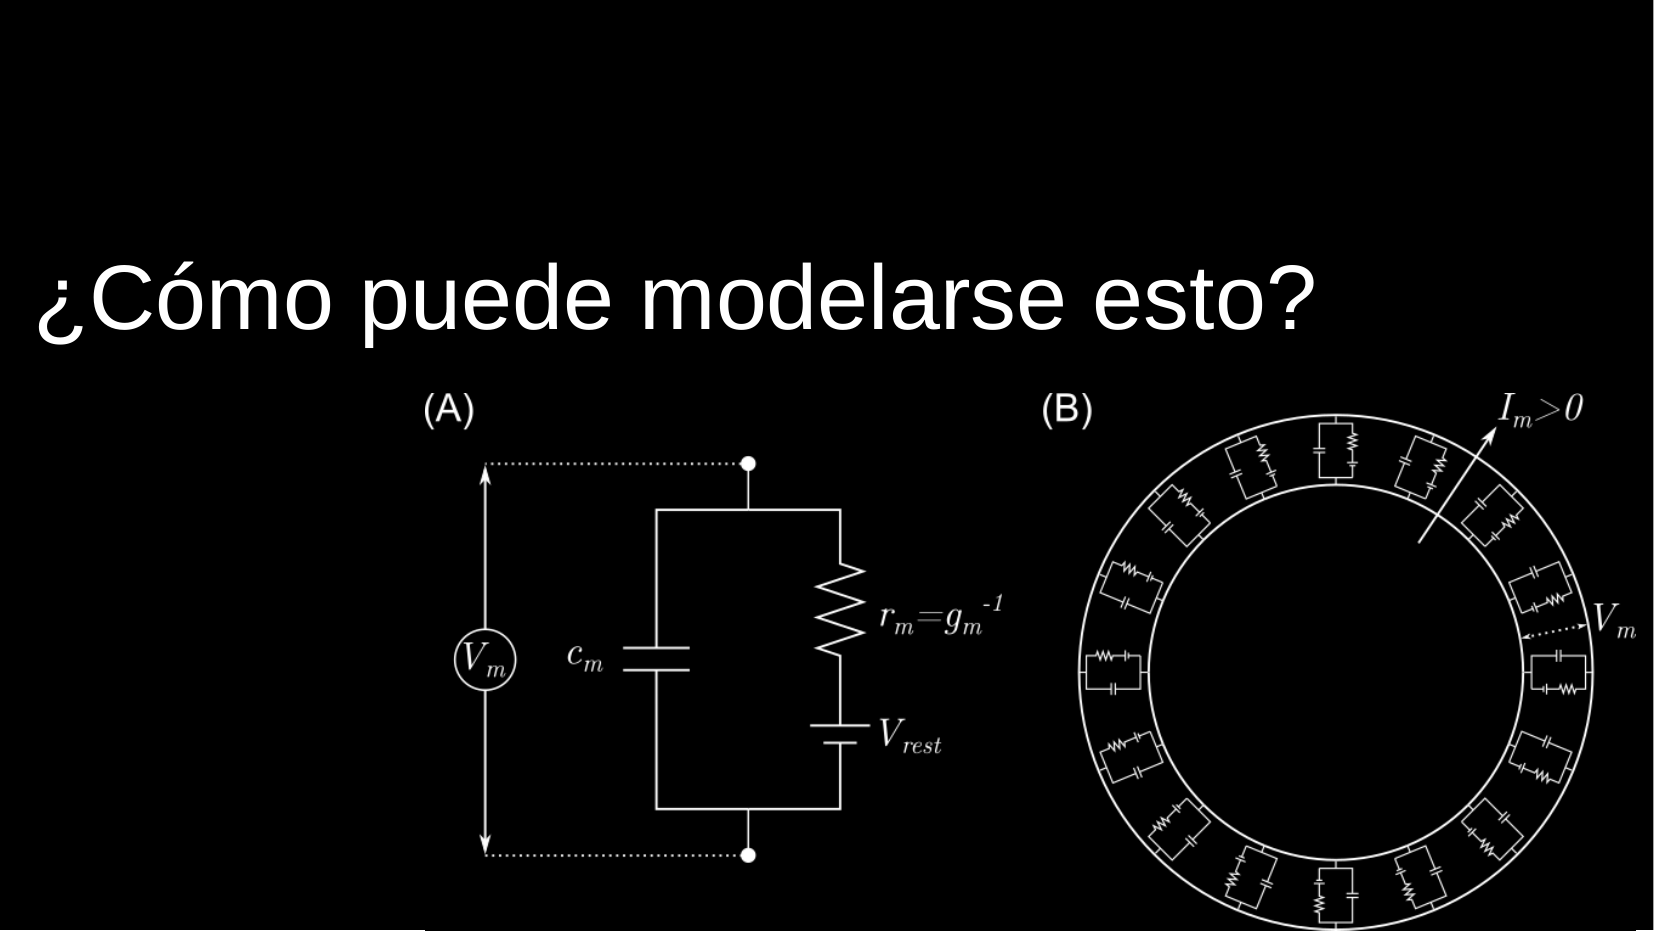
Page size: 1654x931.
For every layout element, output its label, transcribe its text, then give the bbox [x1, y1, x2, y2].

title ¿Cómo puede modelarse esto? [0, 194, 1506, 400]
picture [425, 393, 1636, 931]
